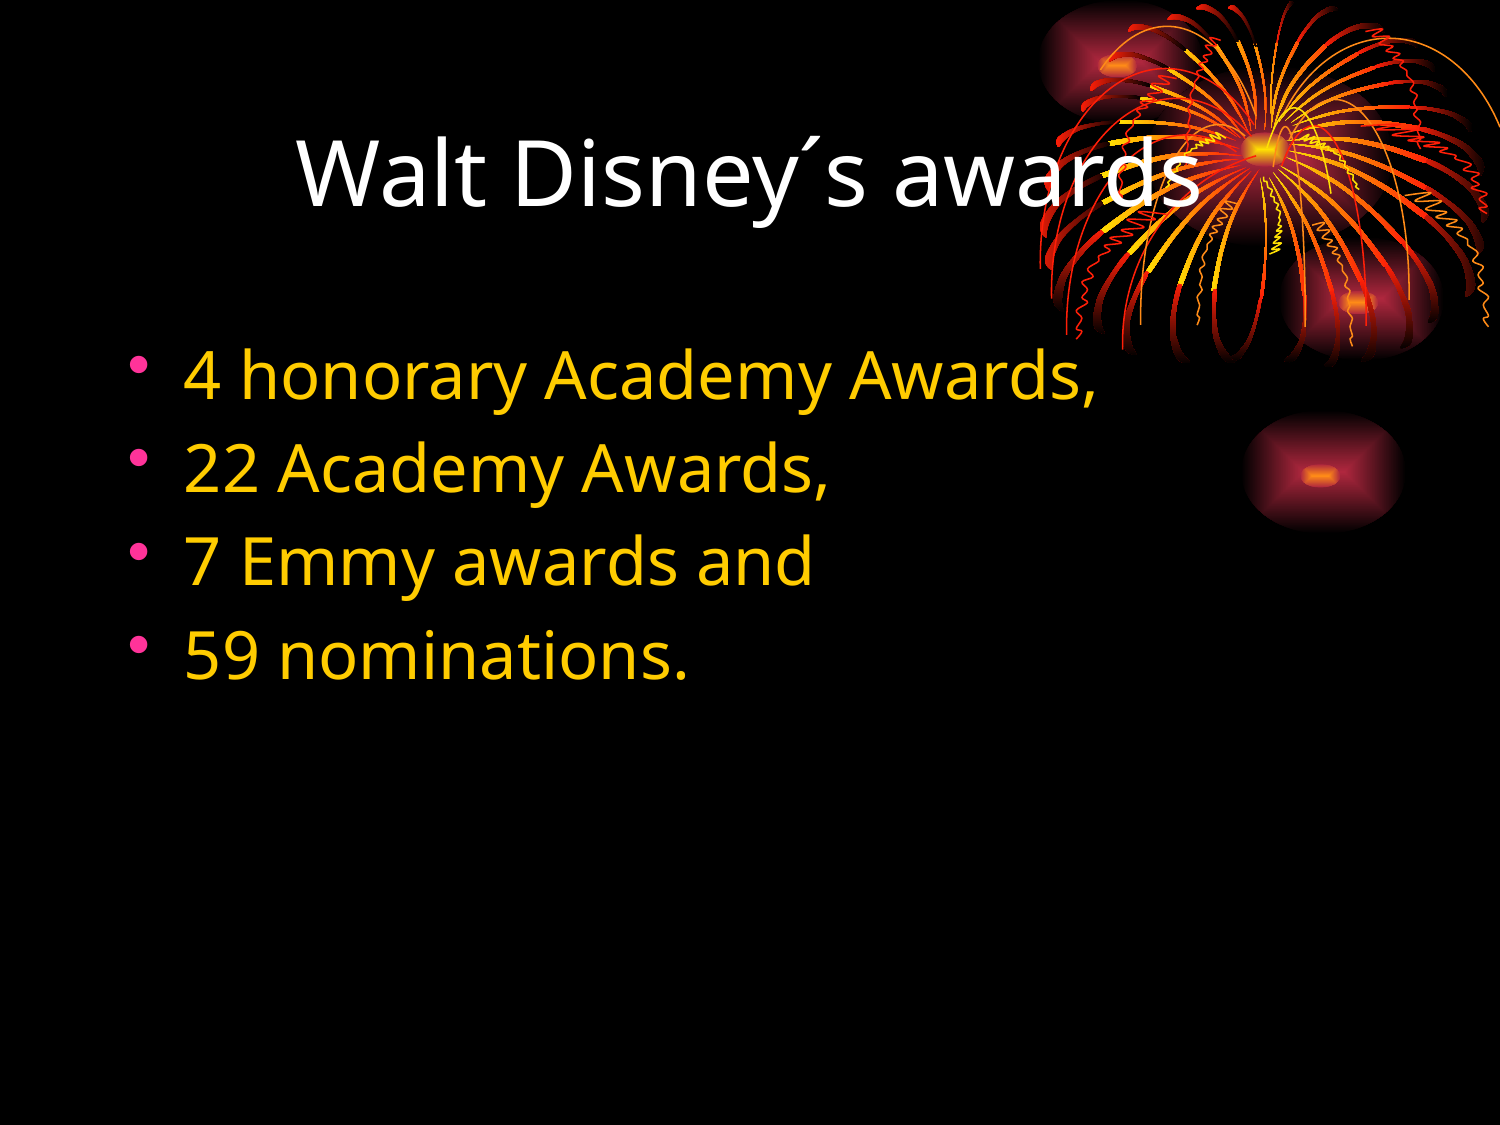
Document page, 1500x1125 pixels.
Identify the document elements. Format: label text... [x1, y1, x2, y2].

list 4 honorary Academy Awards, 22 Academy Awards, 7 Emmy awards and 59 nominations. [112, 324, 1388, 1000]
title Walt Disney´s awards [112, 49, 1388, 290]
